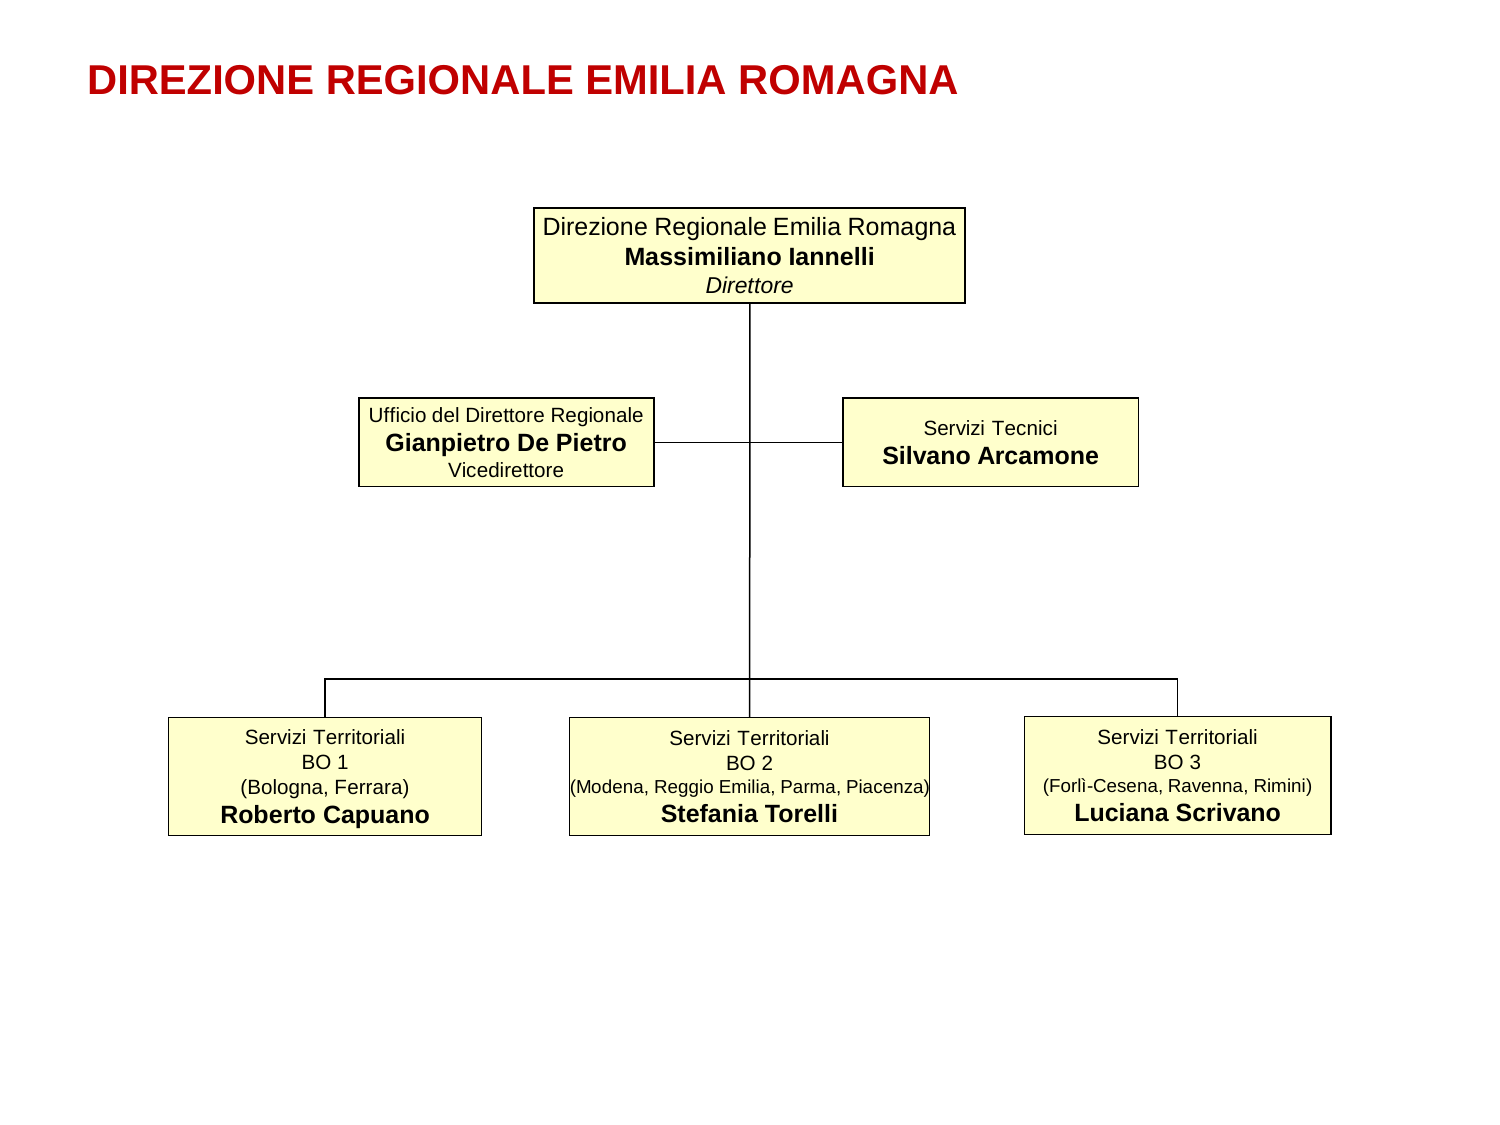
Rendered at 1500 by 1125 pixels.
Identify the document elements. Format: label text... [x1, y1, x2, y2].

picture [167, 203, 1332, 844]
title DIREZIONE REGIONALE EMILIA ROMAGNA [72, 45, 1462, 128]
